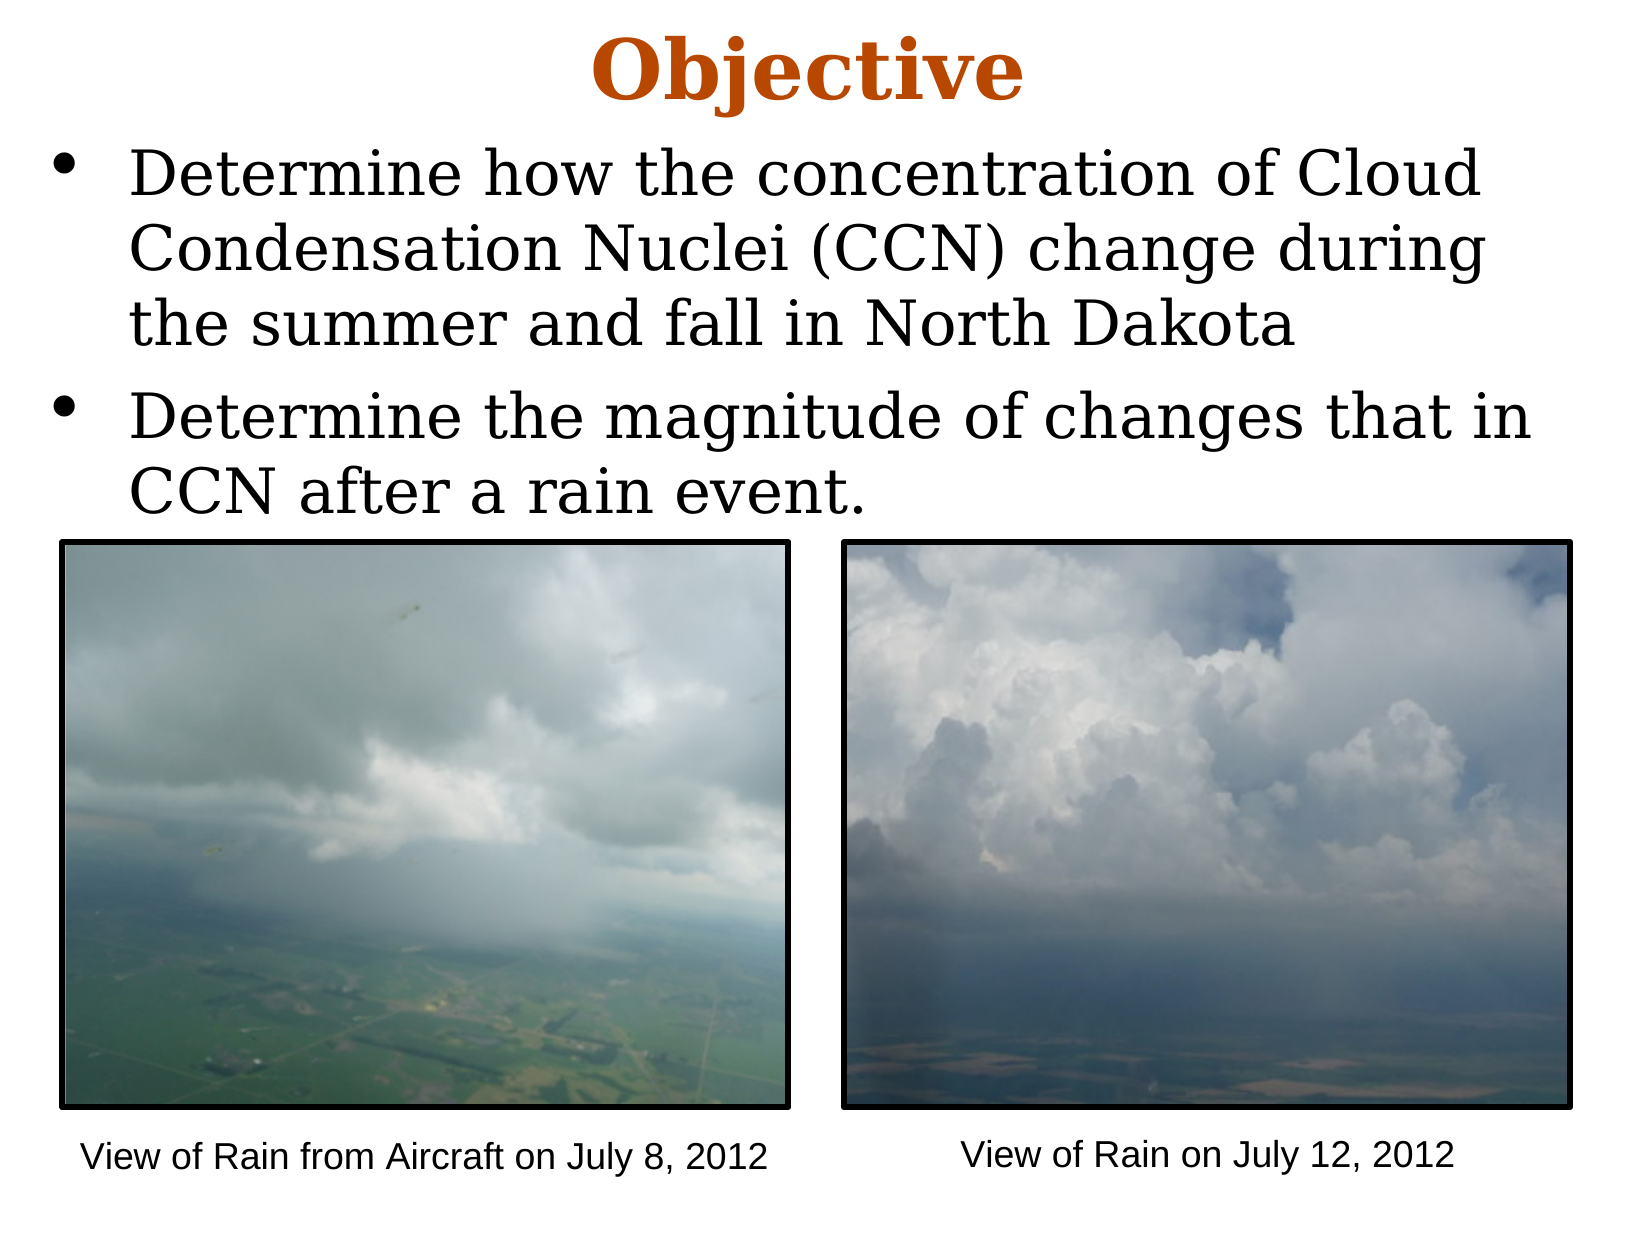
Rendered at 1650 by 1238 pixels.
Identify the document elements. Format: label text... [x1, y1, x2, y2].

text_box View of Rain from Aircraft on July 8, 2012 [55, 1125, 794, 1185]
text_box View of Rain on July 12, 2012 [846, 1122, 1570, 1183]
title Objective‏ [0, 11, 1647, 133]
picture [65, 544, 786, 1105]
text_box Determine how the concentration of Cloud Condensation Nuclei (CCN) change during the summer and fall in North Dakota Determine the magnitude of changes that in CCN after a rain event. [39, 125, 1610, 772]
picture [847, 544, 1568, 1105]
